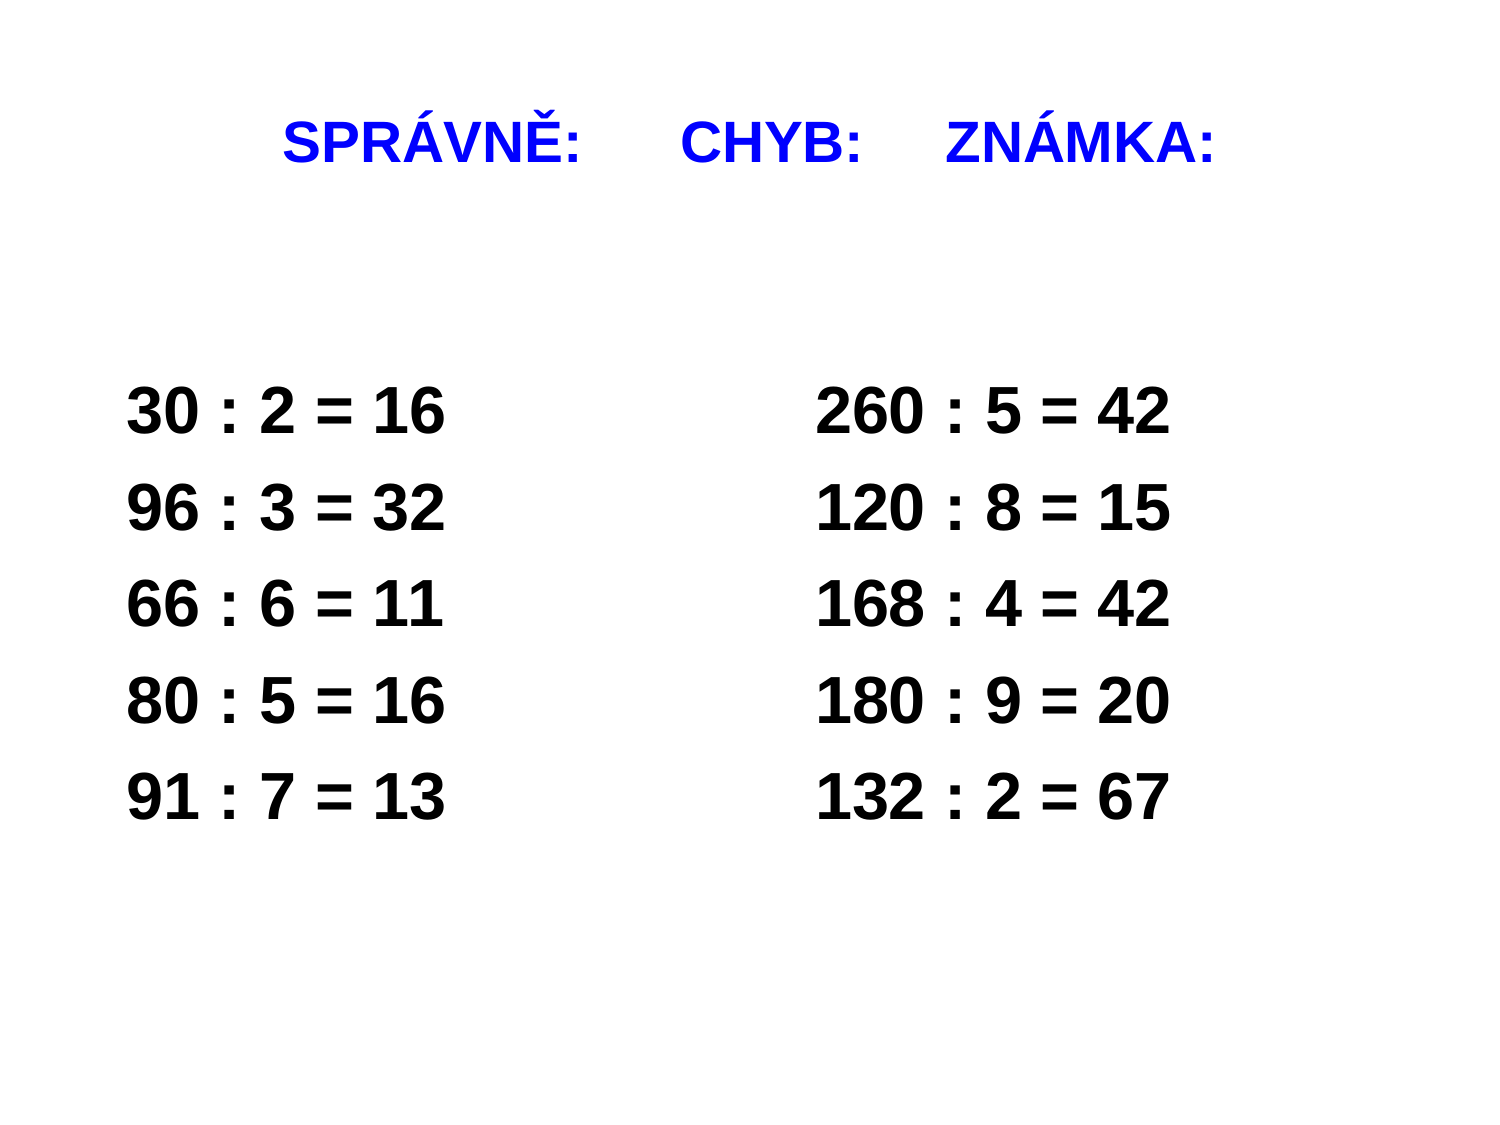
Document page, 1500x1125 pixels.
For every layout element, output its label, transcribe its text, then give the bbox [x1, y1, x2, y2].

list 30 : 2 = 16 96 : 3 = 32 66 : 6 = 11 80 : 5 = 16 91 : 7 = 13 [74, 262, 737, 1006]
list 260 : 5 = 42 120 : 8 = 15 168 : 4 = 42 180 : 9 = 20 132 : 2 = 67 [763, 262, 1425, 1006]
title SPRÁVNĚ: CHYB: ZNÁMKA: [75, 45, 1426, 233]
